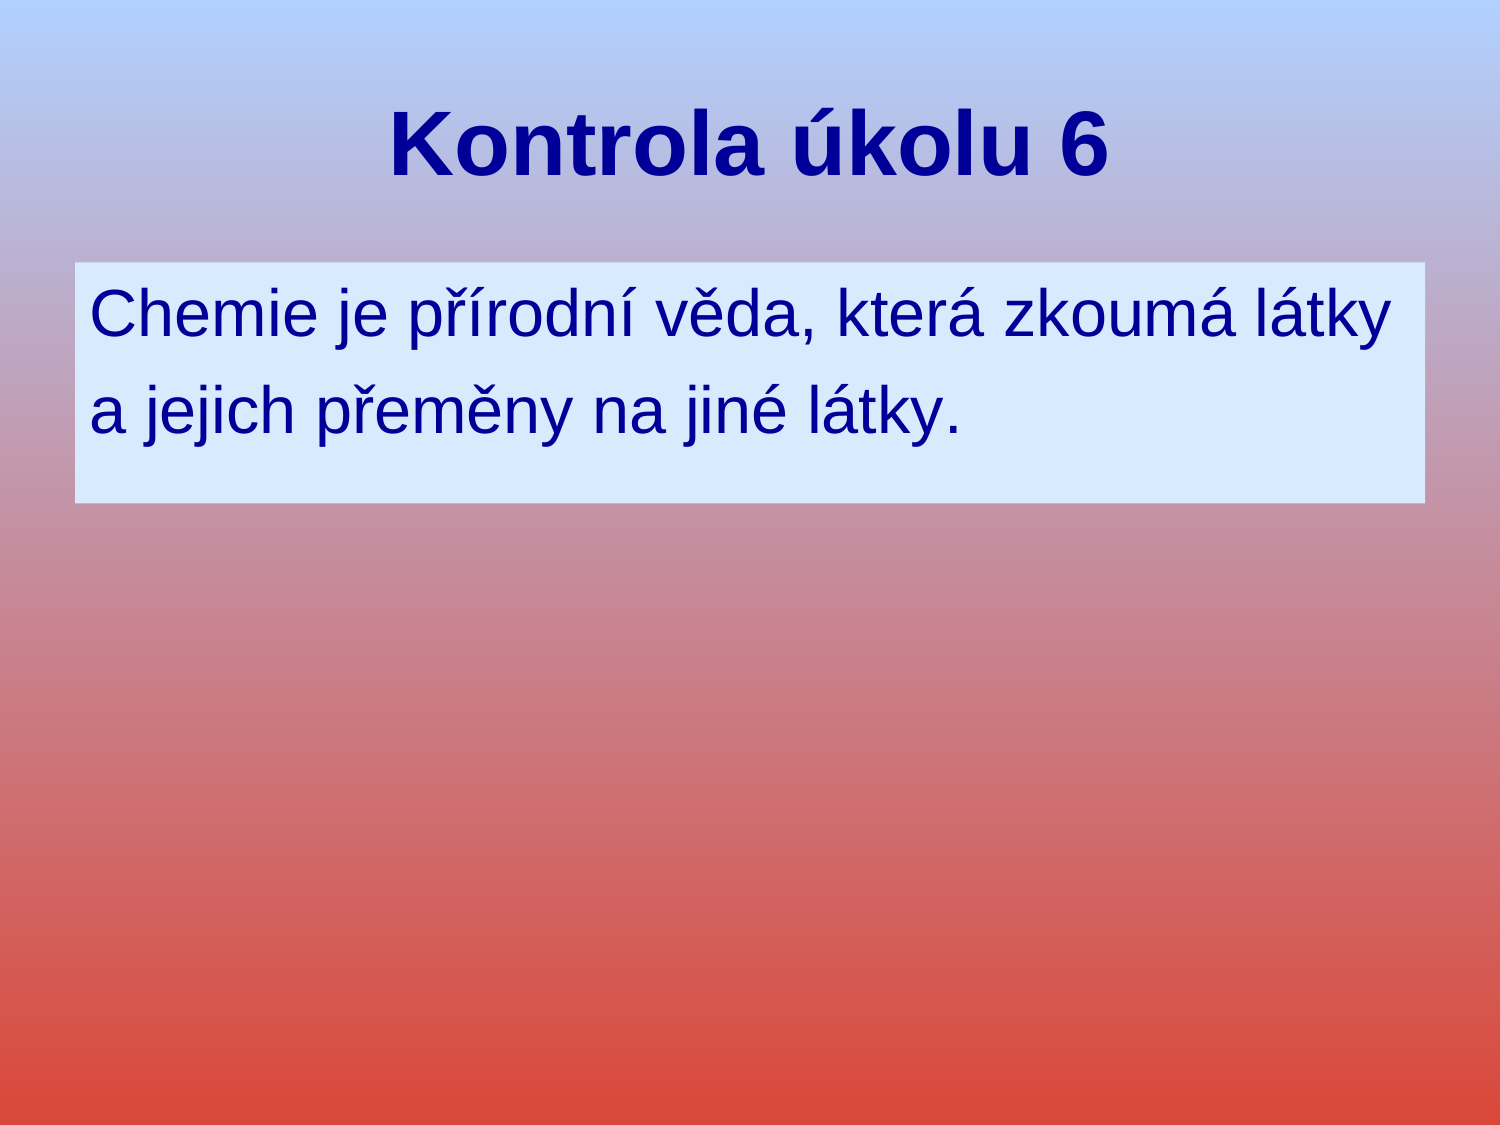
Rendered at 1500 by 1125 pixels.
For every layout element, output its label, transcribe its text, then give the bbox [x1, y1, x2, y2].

title Kontrola úkolu 6 [75, 45, 1426, 233]
list Chemie je přírodní věda, která zkoumá látky a jejich přeměny na jiné látky. [75, 262, 1426, 504]
